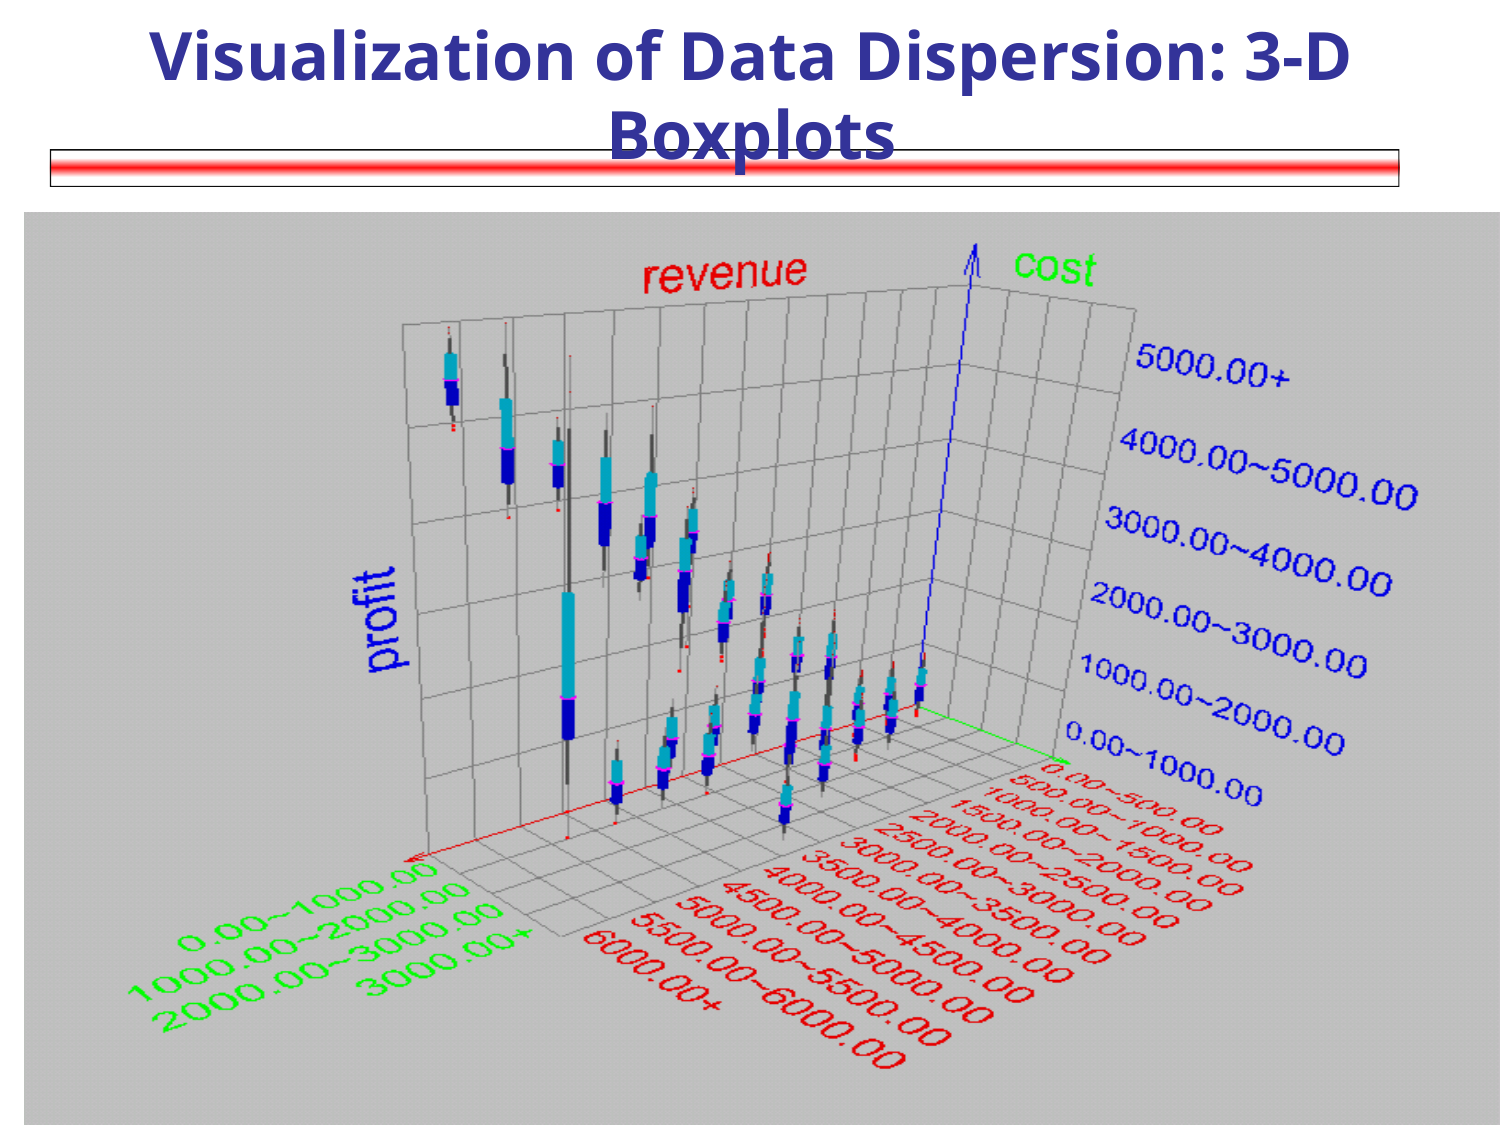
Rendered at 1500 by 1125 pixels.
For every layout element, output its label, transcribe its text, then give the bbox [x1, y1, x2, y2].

title Visualization of Data Dispersion: 3-D Boxplots [1, 5, 1500, 181]
picture [24, 212, 1500, 1125]
